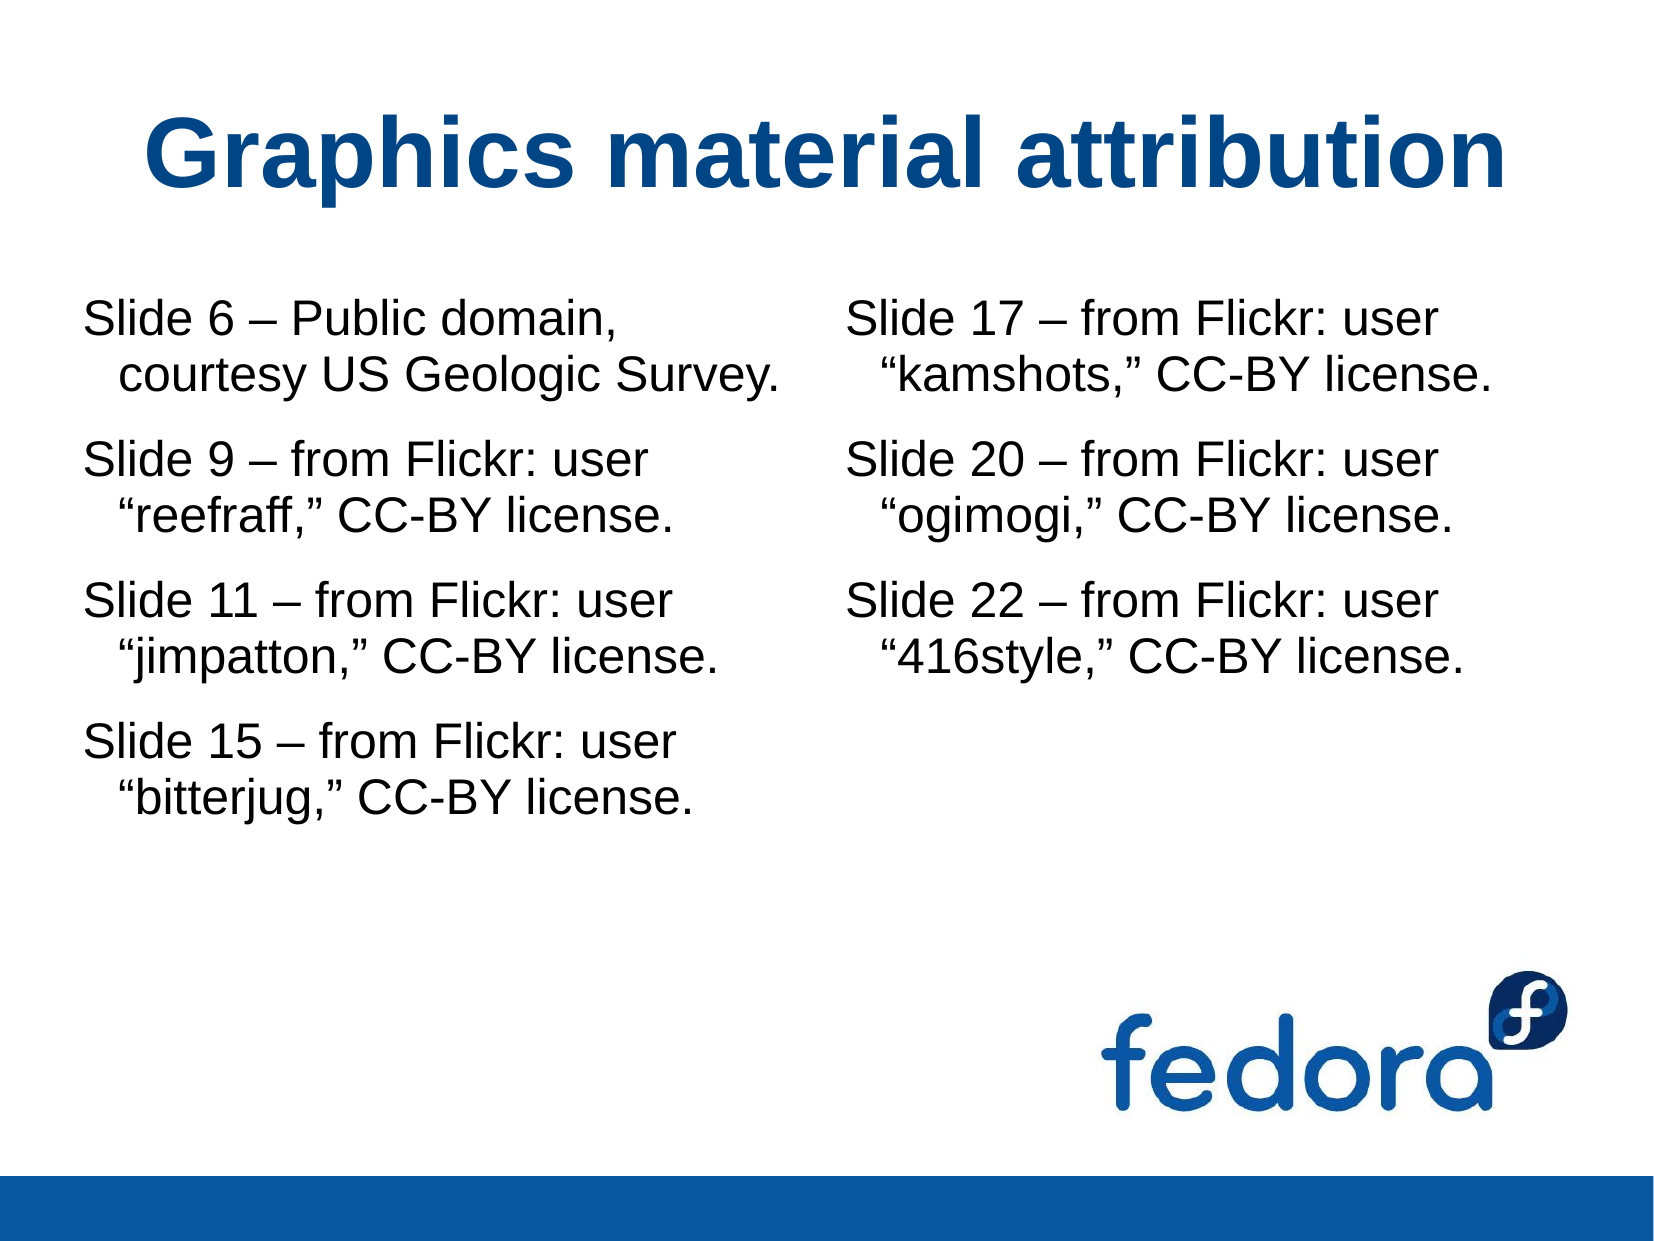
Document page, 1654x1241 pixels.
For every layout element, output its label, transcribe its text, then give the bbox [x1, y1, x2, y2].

list Slide 6 – Public domain, courtesy US Geologic Survey. Slide 9 – from Flickr: user “reefraff,” CC-BY license. Slide 11 – from Flickr: user “jimpatton,” CC-BY license. Slide 15 – from Flickr: user “bitterjug,” CC-BY license. [82, 290, 809, 1094]
list Slide 17 – from Flickr: user “kamshots,” CC-BY license. Slide 20 – from Flickr: user “ogimogi,” CC-BY license. Slide 22 – from Flickr: user “416style,” CC-BY license. [845, 290, 1572, 1094]
title Graphics material attribution [82, 49, 1571, 257]
picture [0, 1176, 1654, 1241]
picture [1087, 958, 1576, 1125]
